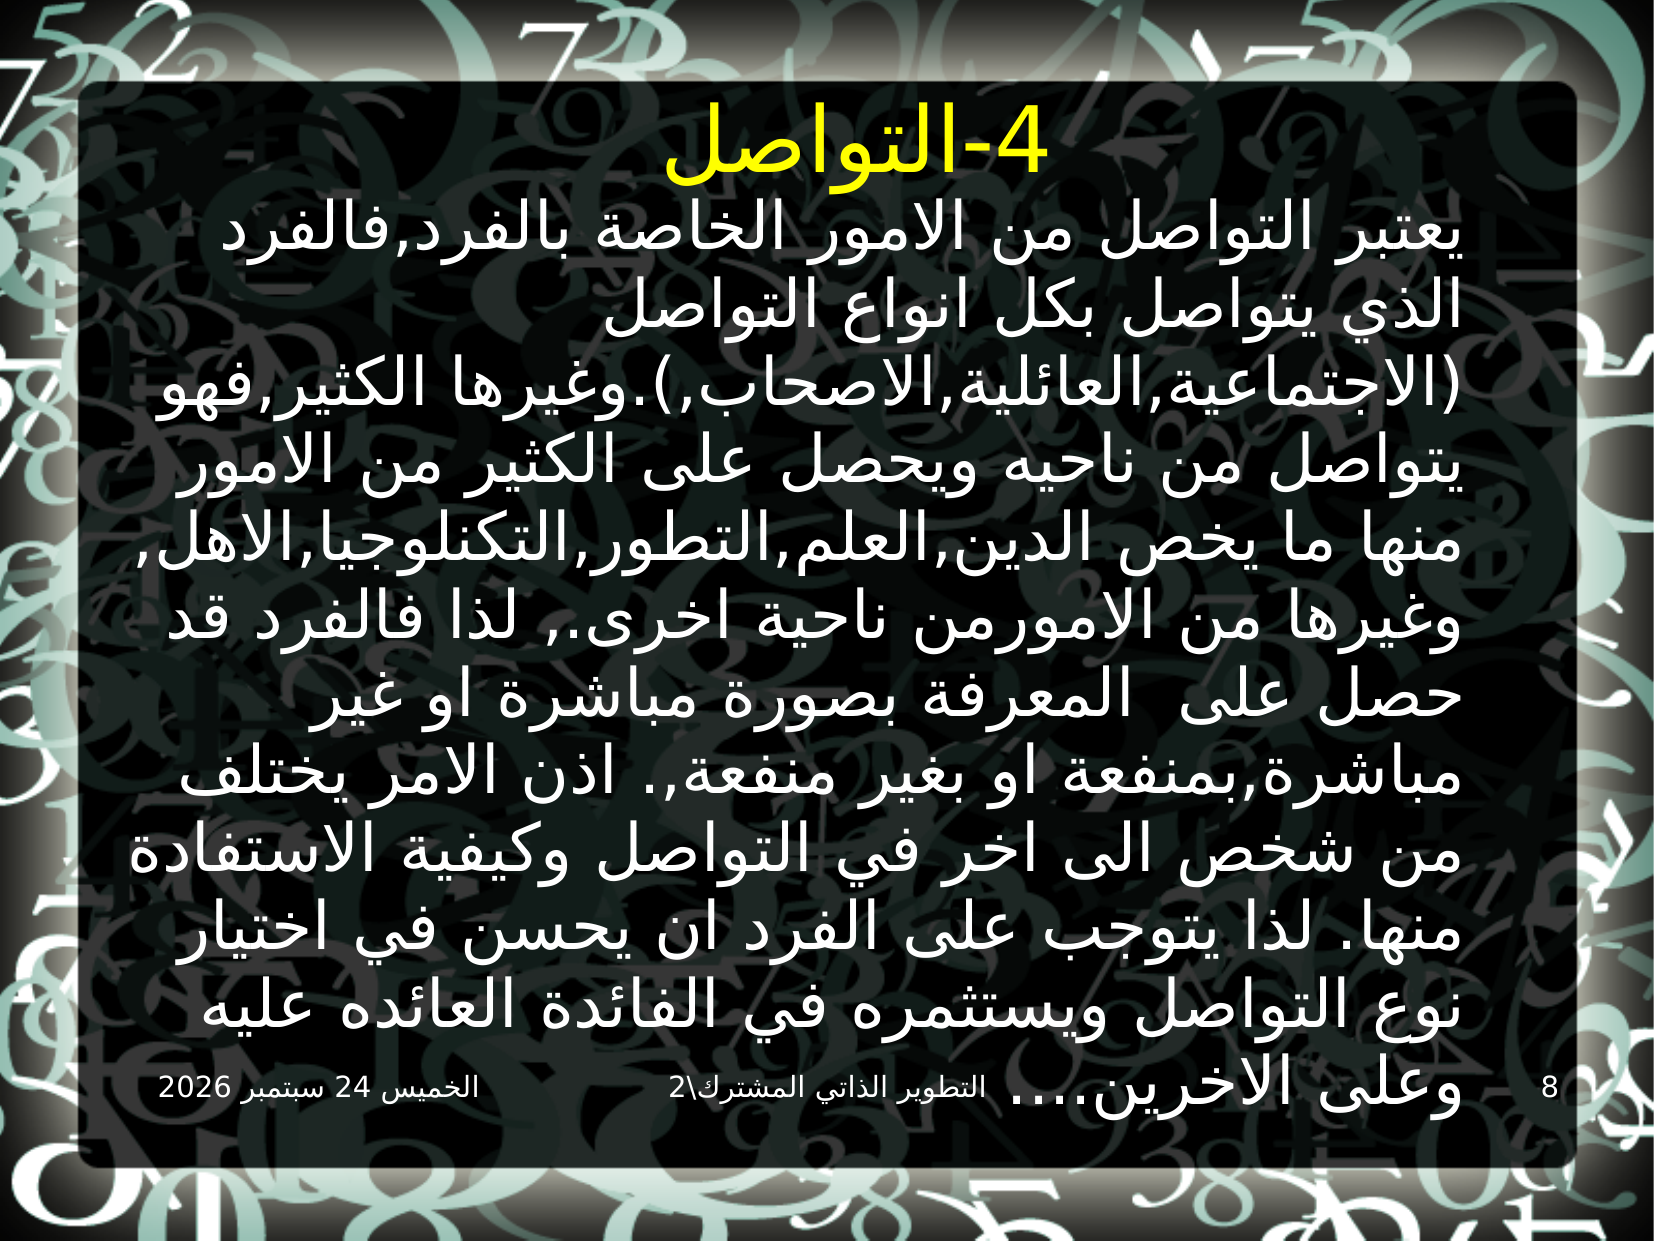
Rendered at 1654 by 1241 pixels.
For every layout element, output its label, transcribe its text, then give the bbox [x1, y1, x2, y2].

list يعتبر التواصل من الامور الخاصة بالفرد,فالفرد الذي يتواصل بكل انواع التواصل (الاجتماعية,العائلية,الاصحاب,).وغيرها الكثير,فهو يتواصل من ناحيه ويحصل على الكثير من الامور منها ما يخص الدين,العلم,التطور,التكنلوجيا,الاهل, وغيرها من الامورمن ناحية اخرى., لذا فالفرد قد حصل على المعرفة بصورة مباشرة او غير مباشرة,بمنفعة او بغير منفعة,. اذن الامر يختلف من شخص الى اخر في التواصل وكيفية الاستفادة منها. لذا يتوجب على الفرد ان يحسن في اختيار نوع التواصل ويستثمره في الفائدة العائده عليه وعلى الاخرين.... [114, 187, 1538, 1154]
title 4-التواصل [112, 37, 1601, 245]
picture [0, 0, 1654, 1241]
